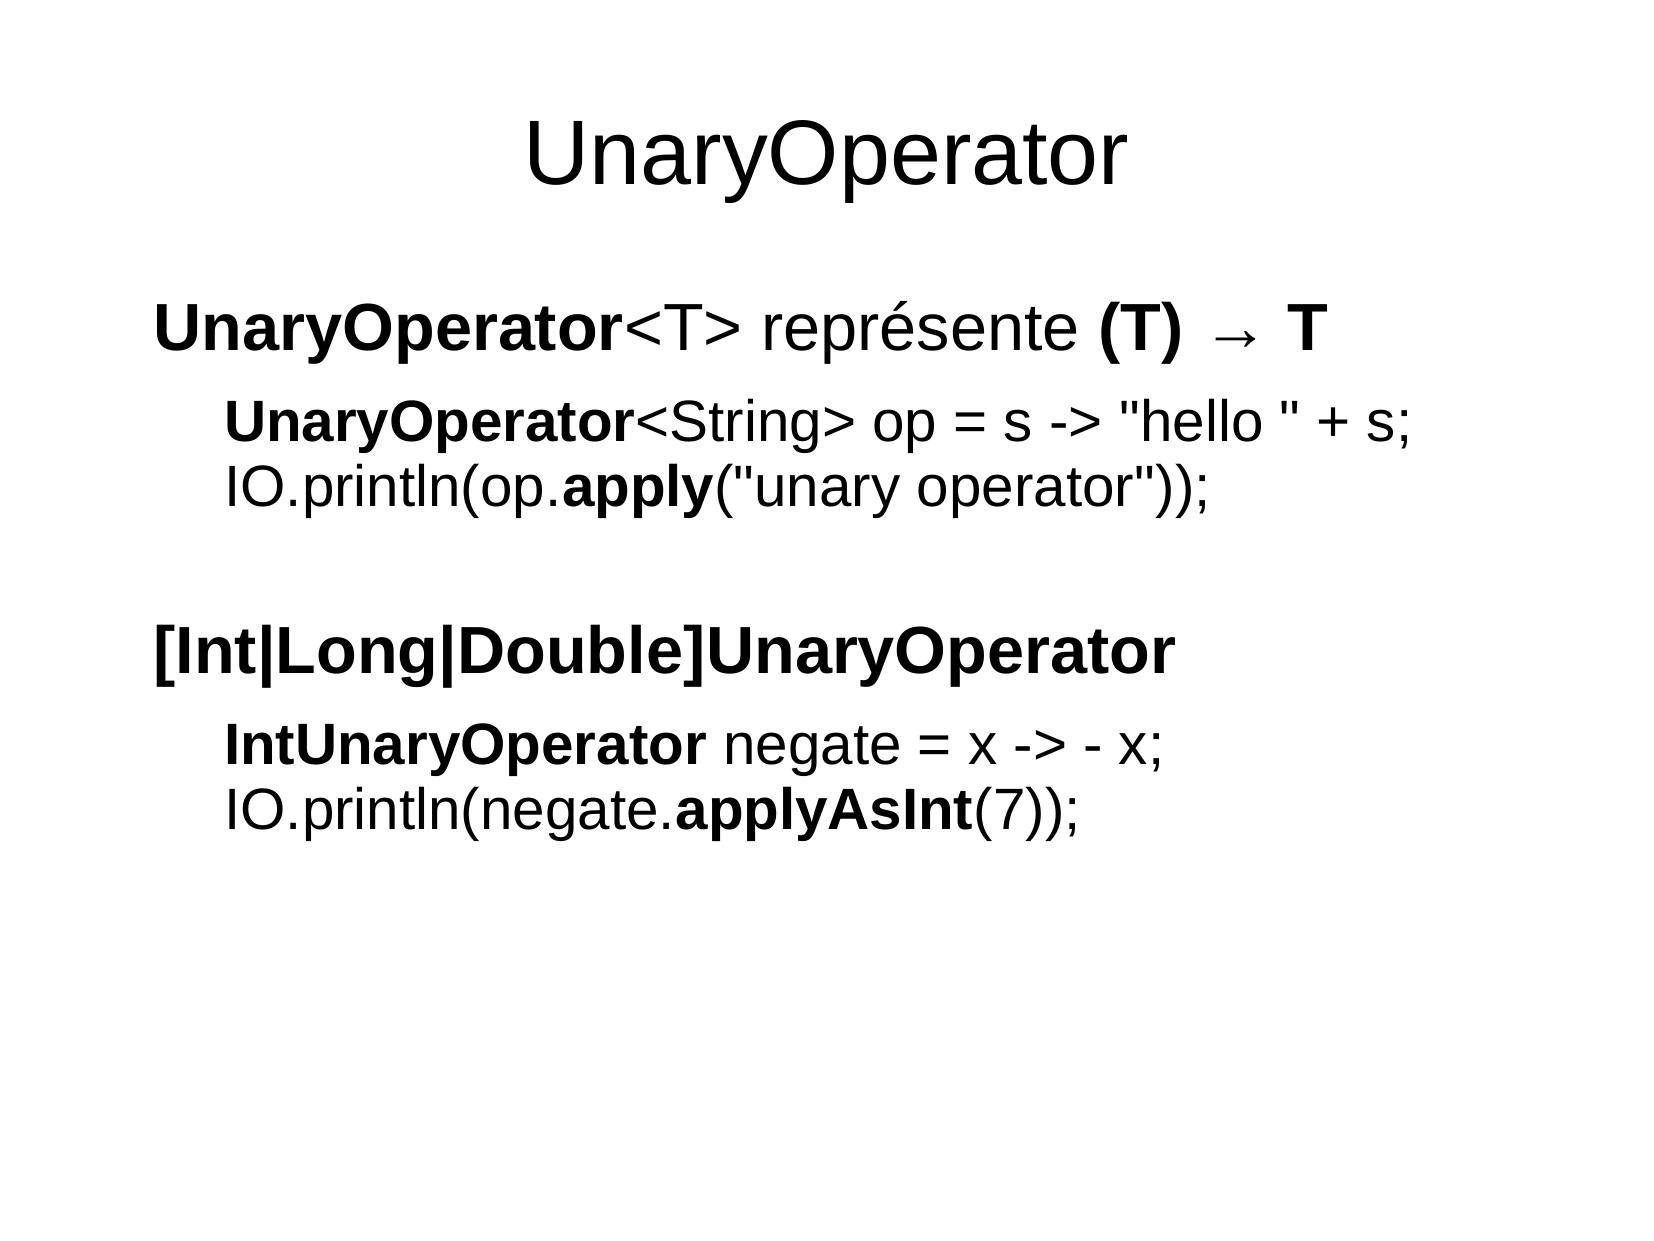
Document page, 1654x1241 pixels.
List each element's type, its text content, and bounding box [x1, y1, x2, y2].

title UnaryOperator [82, 49, 1571, 257]
list UnaryOperator<T> représente (T) → T UnaryOperator<String> op = s -> "hello " + s; IO.println(op.apply("unary operator")); [Int|Long|Double]UnaryOperator IntUnaryOperator negate = x -> - x; IO.println(negate.applyAsInt(7)); [82, 290, 1571, 1126]
